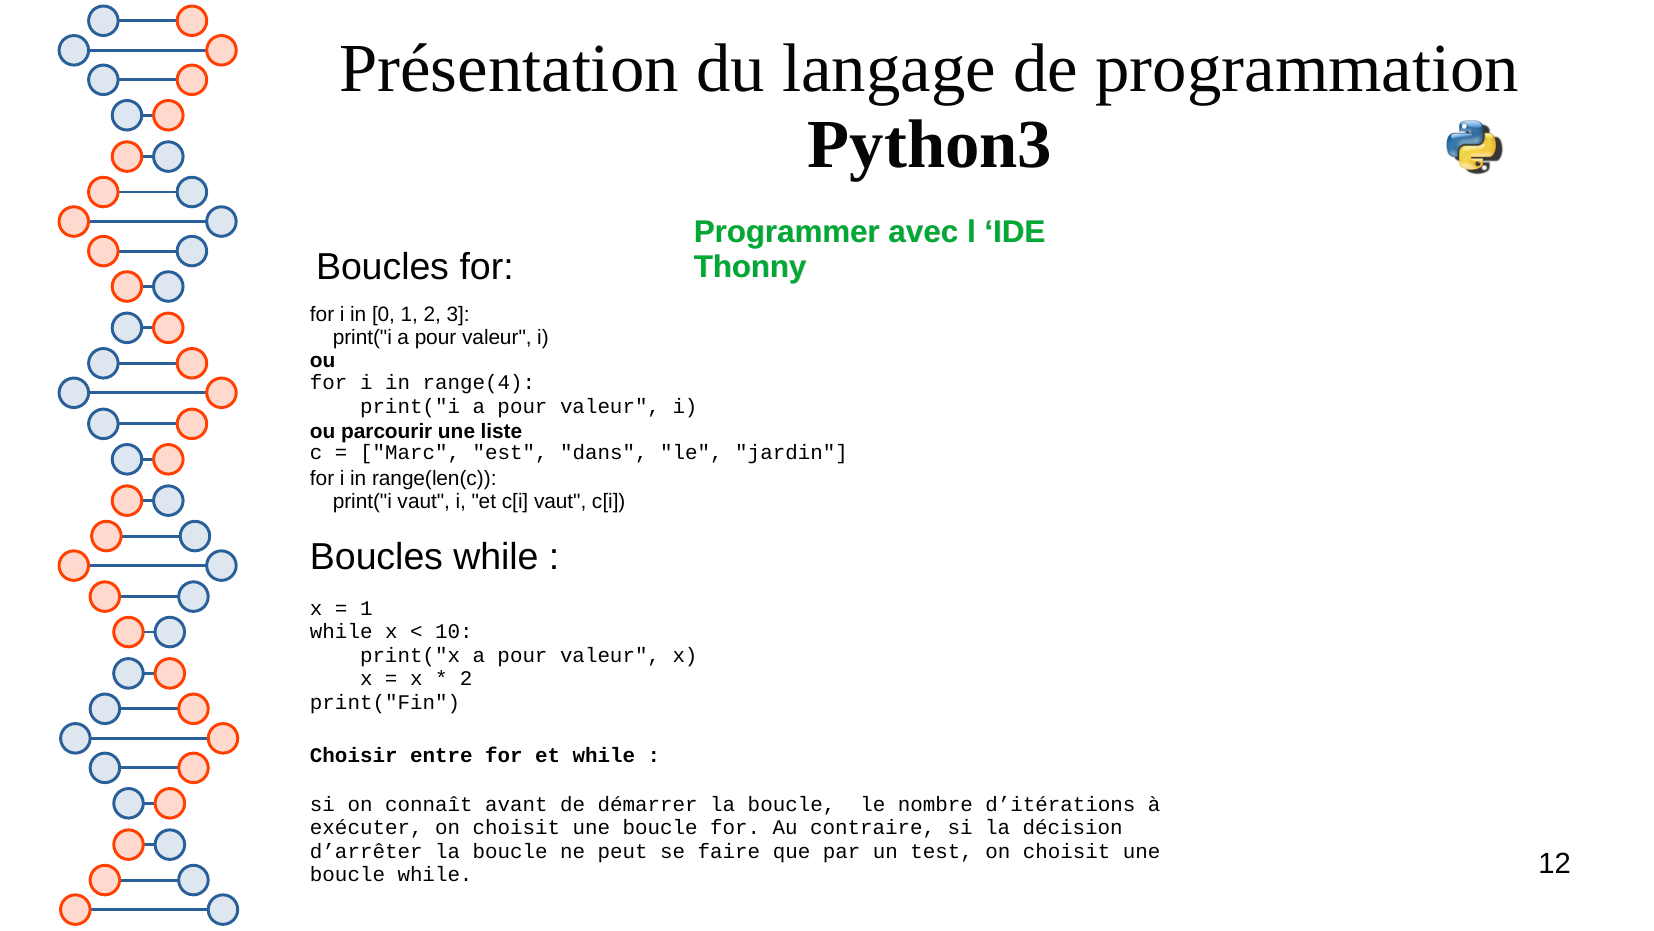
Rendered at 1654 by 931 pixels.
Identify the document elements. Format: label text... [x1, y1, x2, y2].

text_box x = 1 while x < 10: print("x a pour valeur", x) x = x * 2 print("Fin") [295, 590, 1211, 738]
picture [1443, 118, 1506, 176]
text_box Boucles while : [295, 527, 591, 585]
text_box Choisir entre for et while : si on connaît avant de démarrer la boucle, le nombre d’itérations à exécuter, on choisit une boucle for. Au contraire, si la décision d’arrêter la boucle ne peut se faire que par un test, on choisit une boucle while. [295, 738, 1211, 886]
text_box Programmer avec l ‘IDE Thonny [679, 206, 1182, 257]
text_box Boucles for: [301, 238, 538, 296]
text_box for i in [0, 1, 2, 3]: print("i a pour valeur", i) ou for i in range(4): print("i a pour valeur", i) ou parcourir une liste c = ["Marc", "est", "dans", "le", "jardin"] for i in range(len(c)): print("i vaut", i, "et c[i] vaut", c[i]) [295, 295, 1211, 532]
title Présentation du langage de programmation Python3 [265, 29, 1595, 184]
